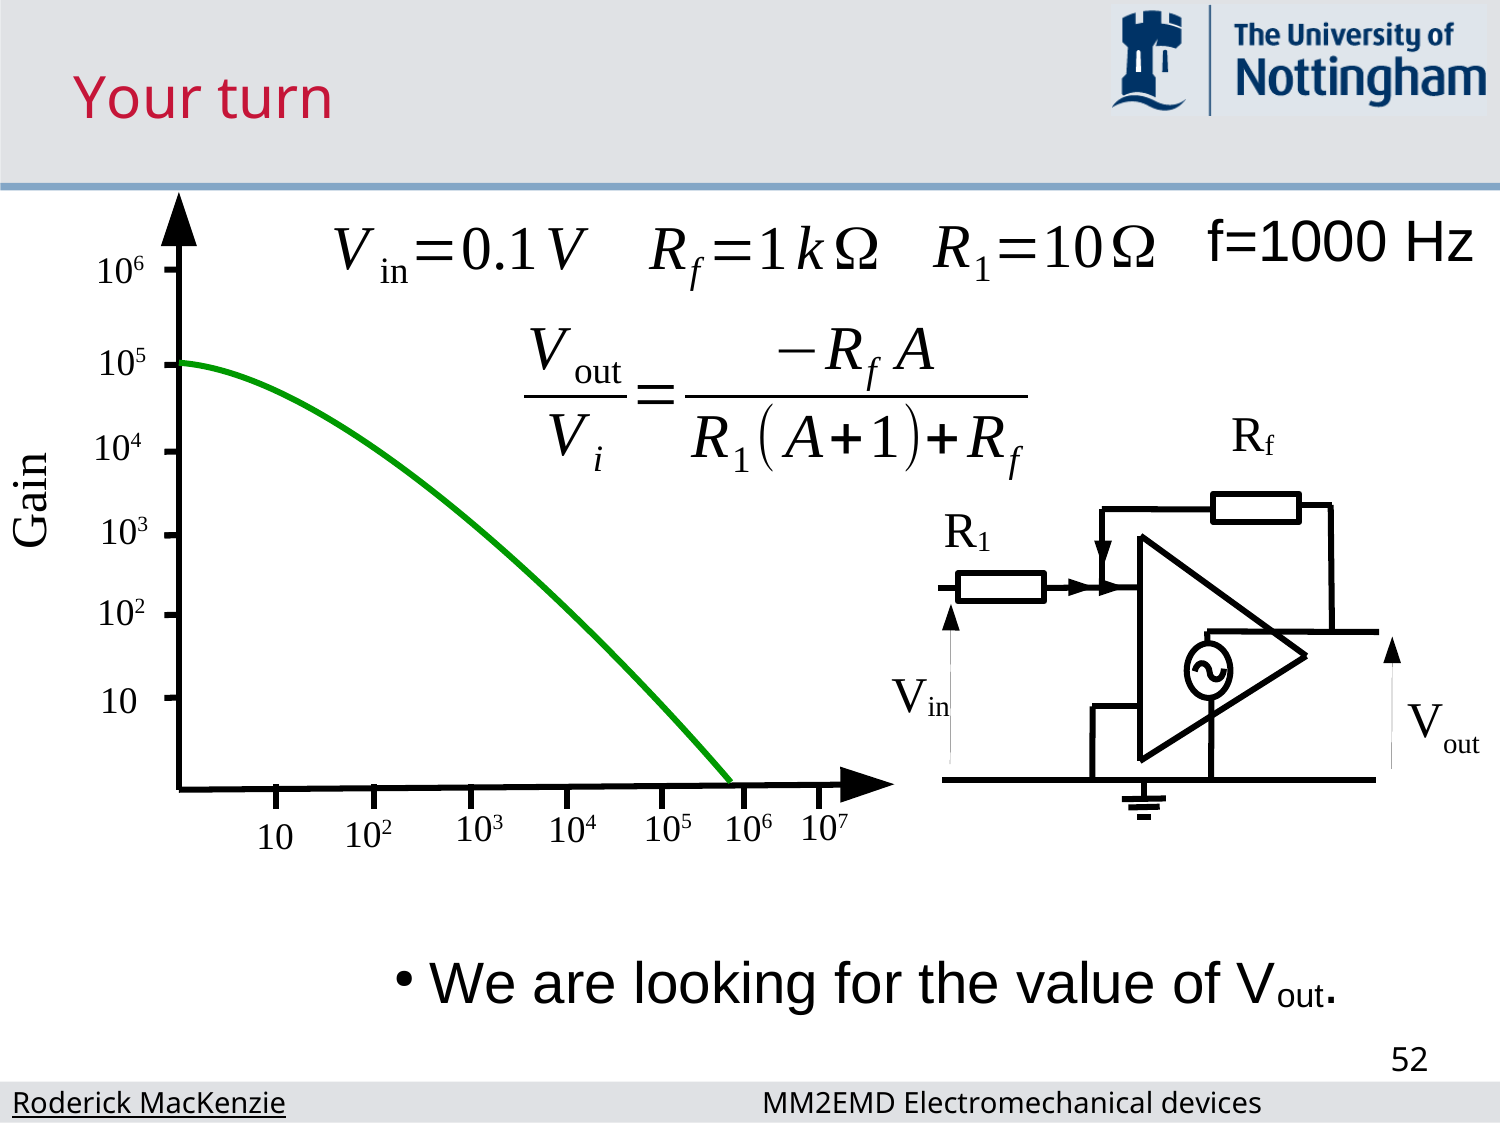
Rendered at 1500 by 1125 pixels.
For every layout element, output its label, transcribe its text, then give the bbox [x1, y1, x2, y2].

text_box 102 [82, 580, 161, 641]
text_box 102 [329, 802, 408, 863]
text_box R1 [928, 490, 1022, 642]
text_box 104 [78, 415, 157, 476]
text_box Vout [1392, 679, 1500, 879]
text_box Vin [876, 654, 993, 779]
text_box Rf [1216, 393, 1300, 494]
text_box 10 [241, 804, 309, 865]
text_box 103 [84, 499, 164, 560]
text_box 105 [83, 330, 162, 391]
text_box f=1000 Hz [1193, 195, 1494, 331]
title Your turn [59, 20, 942, 172]
text_box Gain [0, 437, 64, 565]
text_box 103 [440, 797, 519, 857]
text_box 10 [85, 668, 153, 728]
text_box 105 [628, 796, 707, 857]
text_box 107 [785, 795, 864, 856]
text_box 106 [709, 796, 788, 857]
chart [923, 211, 1165, 290]
text_box 106 [81, 238, 160, 299]
text_box We are looking for the value of Vout. [378, 937, 1500, 1101]
chart [325, 213, 598, 292]
chart [640, 212, 888, 292]
chart [514, 313, 1038, 481]
text_box 104 [533, 797, 612, 857]
picture [1111, 4, 1487, 116]
